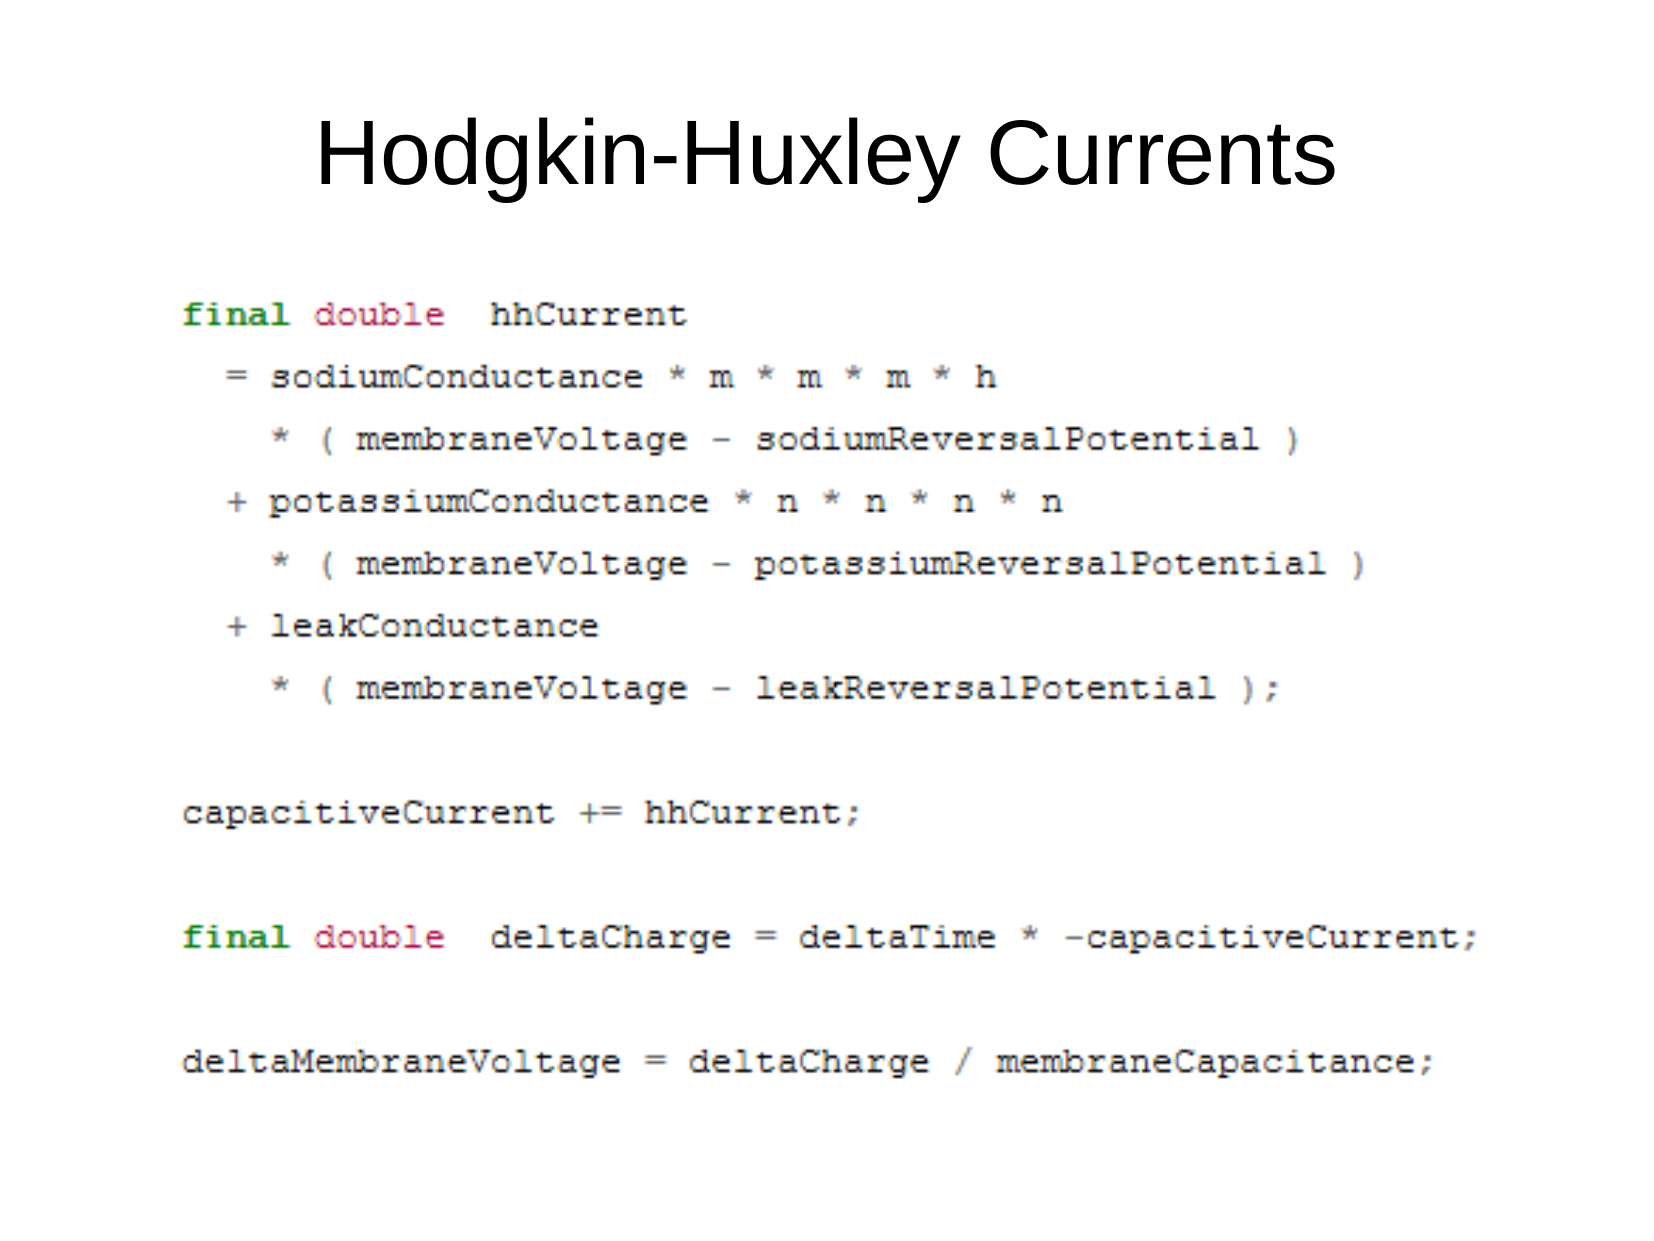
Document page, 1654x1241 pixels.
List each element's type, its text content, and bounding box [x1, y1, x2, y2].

title Hodgkin-Huxley Currents [82, 49, 1571, 257]
picture [151, 278, 1502, 1110]
